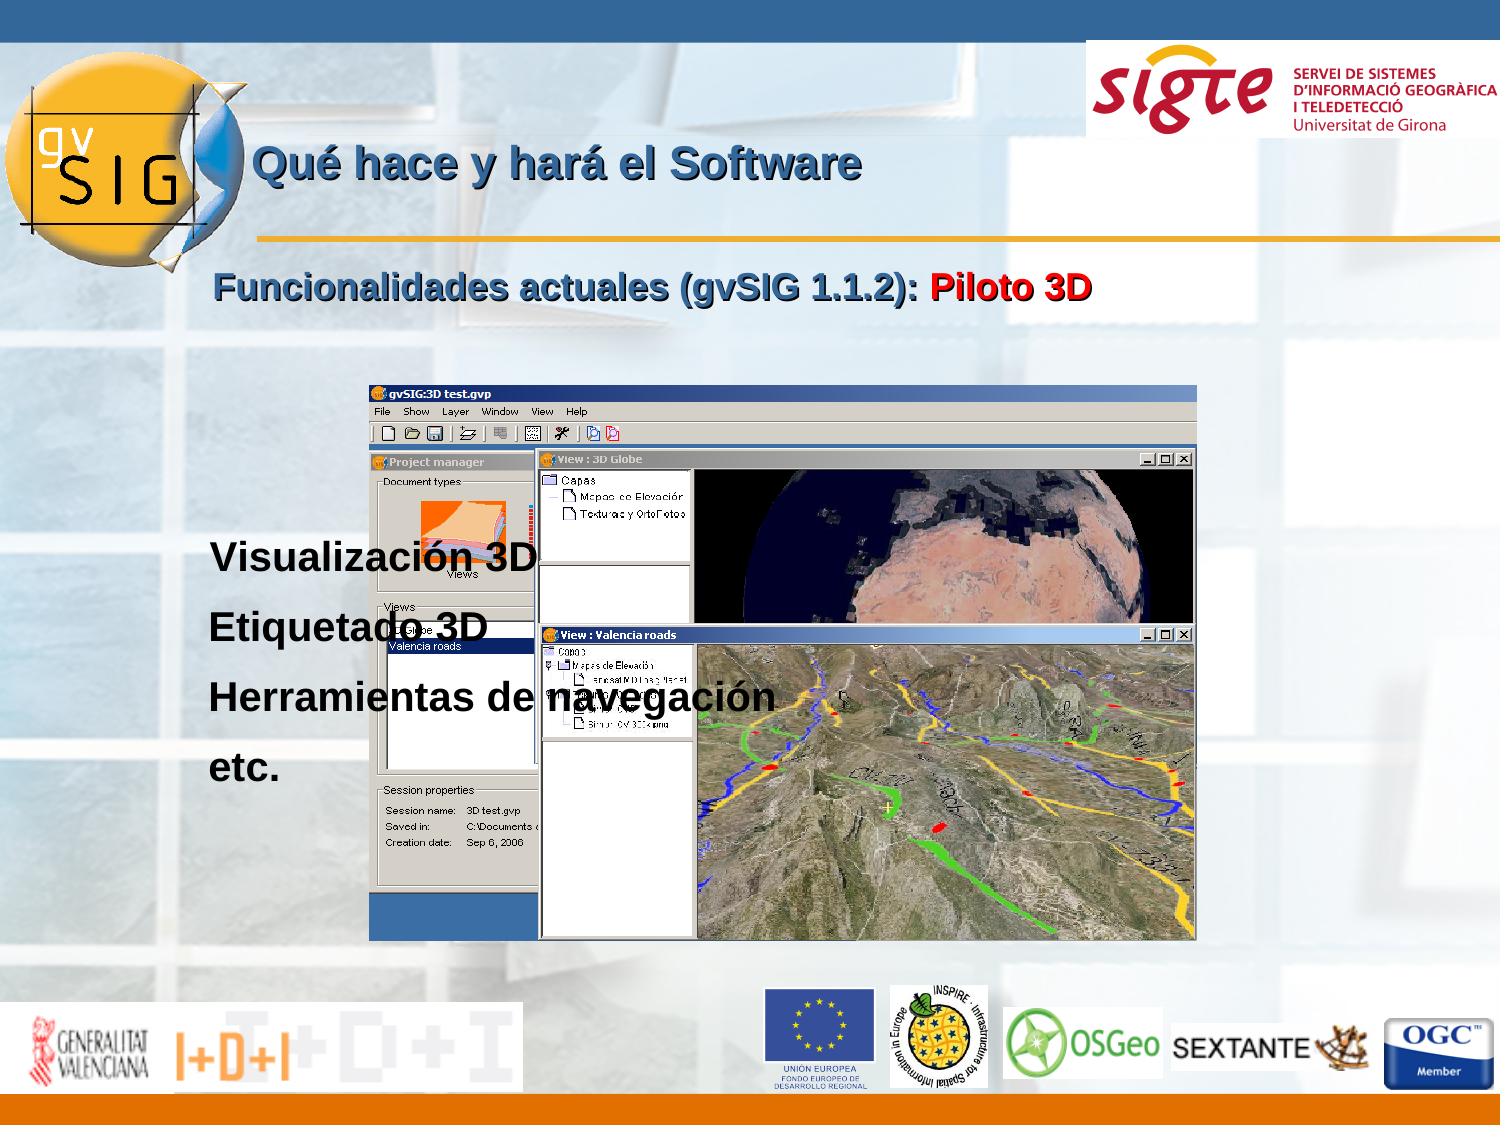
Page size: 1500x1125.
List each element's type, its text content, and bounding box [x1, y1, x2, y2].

picture [369, 385, 1197, 496]
picture [0, 1002, 523, 1094]
picture [1384, 1018, 1494, 1090]
picture [1003, 1007, 1163, 1079]
picture [763, 987, 876, 1089]
picture [1171, 1023, 1375, 1071]
text_box Visualización 3D Etiquetado 3D Herramientas de navegación etc. [182, 496, 1422, 811]
picture [890, 985, 988, 1088]
text_box Qué hace y hará el Software [236, 131, 1500, 199]
picture [0, 49, 250, 276]
picture [369, 811, 1197, 941]
text_box Funcionalidades actuales (gvSIG 1.1.2): Piloto 3D [197, 260, 1500, 321]
picture [1086, 40, 1500, 131]
